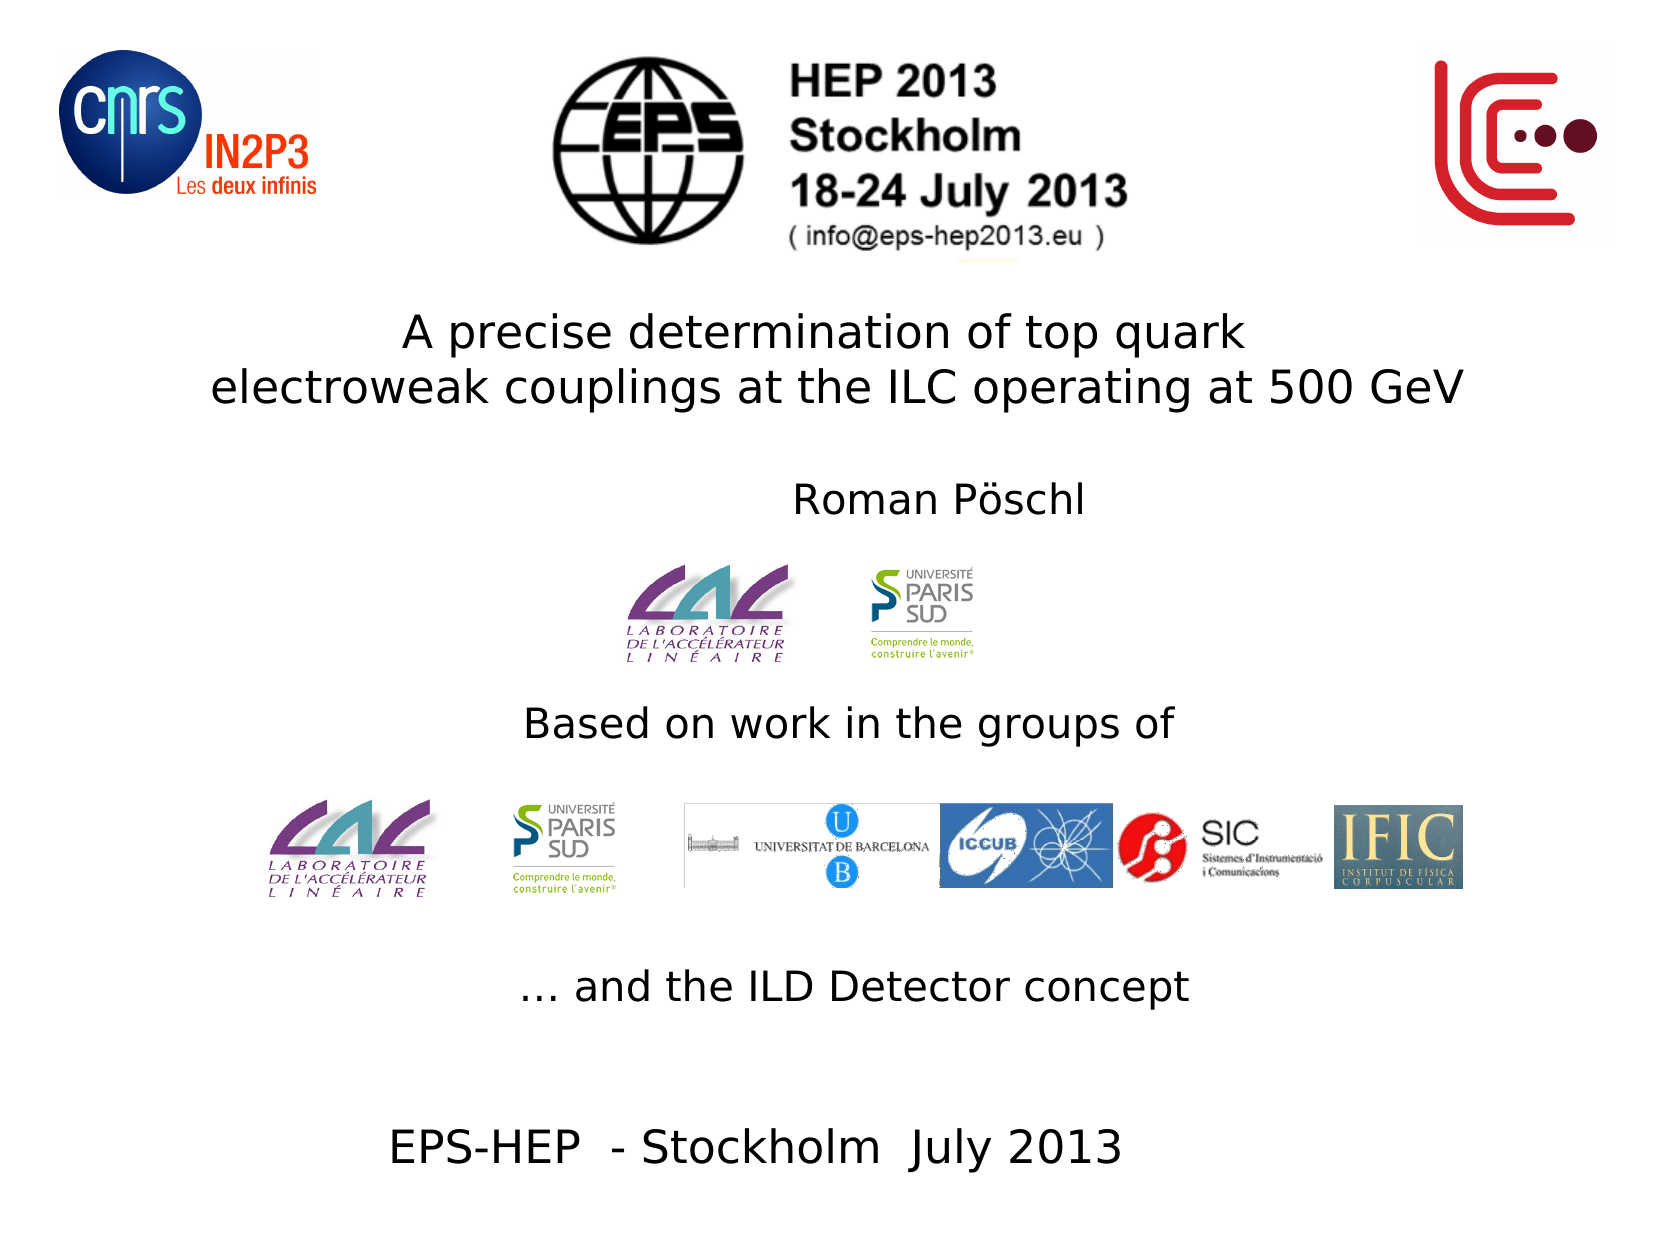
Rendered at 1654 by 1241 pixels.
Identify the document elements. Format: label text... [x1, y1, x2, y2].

picture [622, 560, 800, 665]
text_box Based on work in the groups of [508, 692, 1188, 757]
picture [855, 552, 990, 671]
text_box … and the ILD Detector concept [504, 955, 1371, 1019]
text_box A precise determination of top quark electroweak couplings at the ILC operating at 500 GeV [195, 292, 1546, 551]
picture [1418, 45, 1614, 241]
picture [264, 795, 442, 900]
picture [536, 22, 1169, 263]
text_box EPS-HEP - Stockholm July 2013 [373, 1112, 1375, 1181]
picture [497, 787, 632, 907]
picture [59, 50, 316, 194]
picture [679, 798, 1467, 896]
